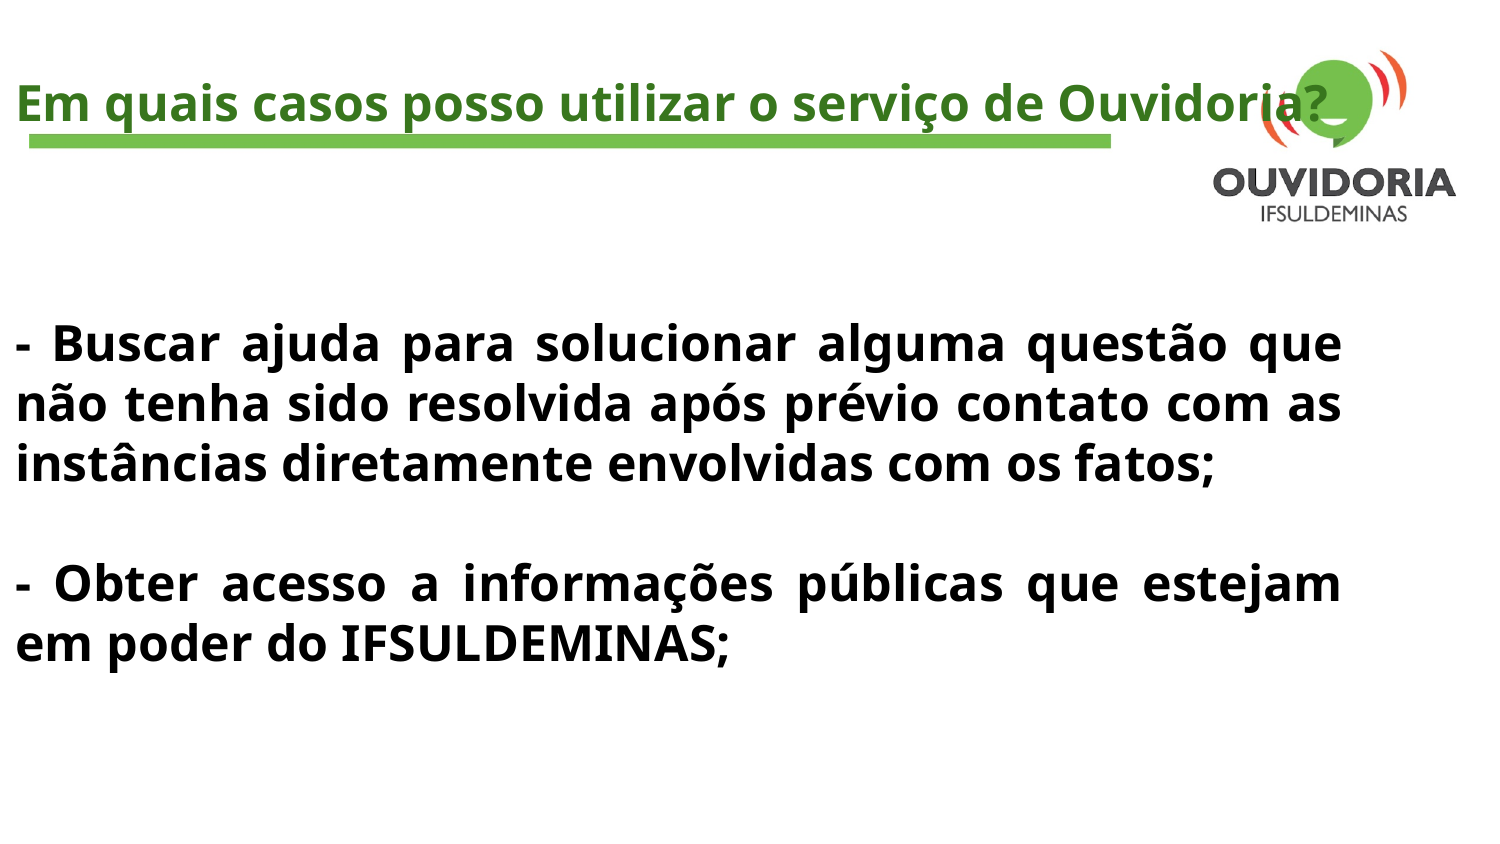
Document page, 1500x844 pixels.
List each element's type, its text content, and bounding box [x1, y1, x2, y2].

picture [29, 0, 1500, 844]
text_box Em quais casos posso utilizar o serviço de Ouvidoria? - Buscar ajuda para solucionar alguma questão que não tenha sido resolvida após prévio contato com as instâncias diretamente envolvidas com os fatos; - Obter acesso a informações públicas que estejam em poder do IFSULDEMINAS; [0, 55, 1359, 167]
